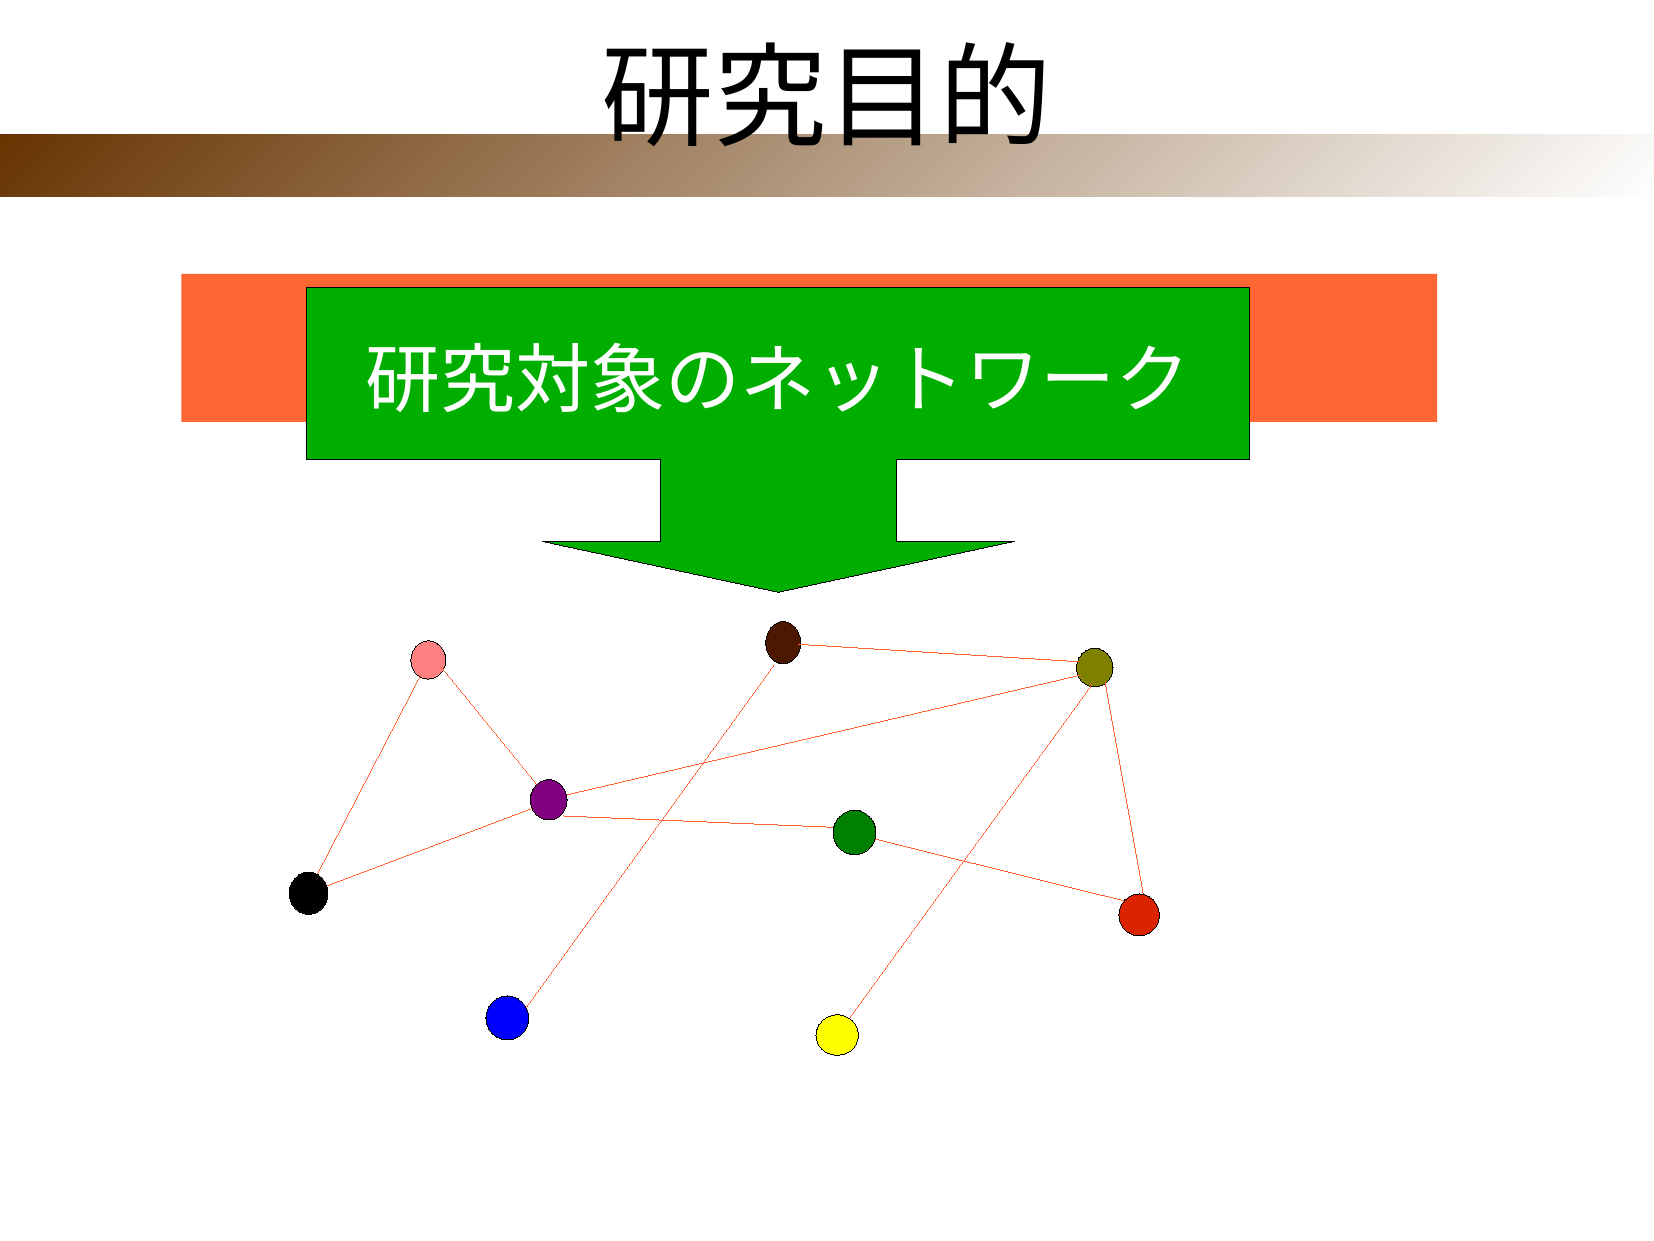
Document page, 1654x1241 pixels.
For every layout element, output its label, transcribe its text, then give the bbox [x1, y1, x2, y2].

text_box [765, 621, 801, 664]
text_box [530, 779, 568, 820]
text_box マイミクシィ [181, 273, 1438, 388]
text_box [410, 640, 446, 680]
text_box [815, 1014, 859, 1056]
text_box 研究対象のネットワーク [306, 287, 1250, 593]
text_box [289, 872, 328, 915]
text_box [0, 134, 1654, 197]
text_box [1118, 893, 1160, 936]
text_box [1076, 648, 1114, 687]
text_box 研究目的 [88, 0, 1565, 148]
text_box [485, 995, 529, 1040]
text_box [833, 810, 876, 855]
